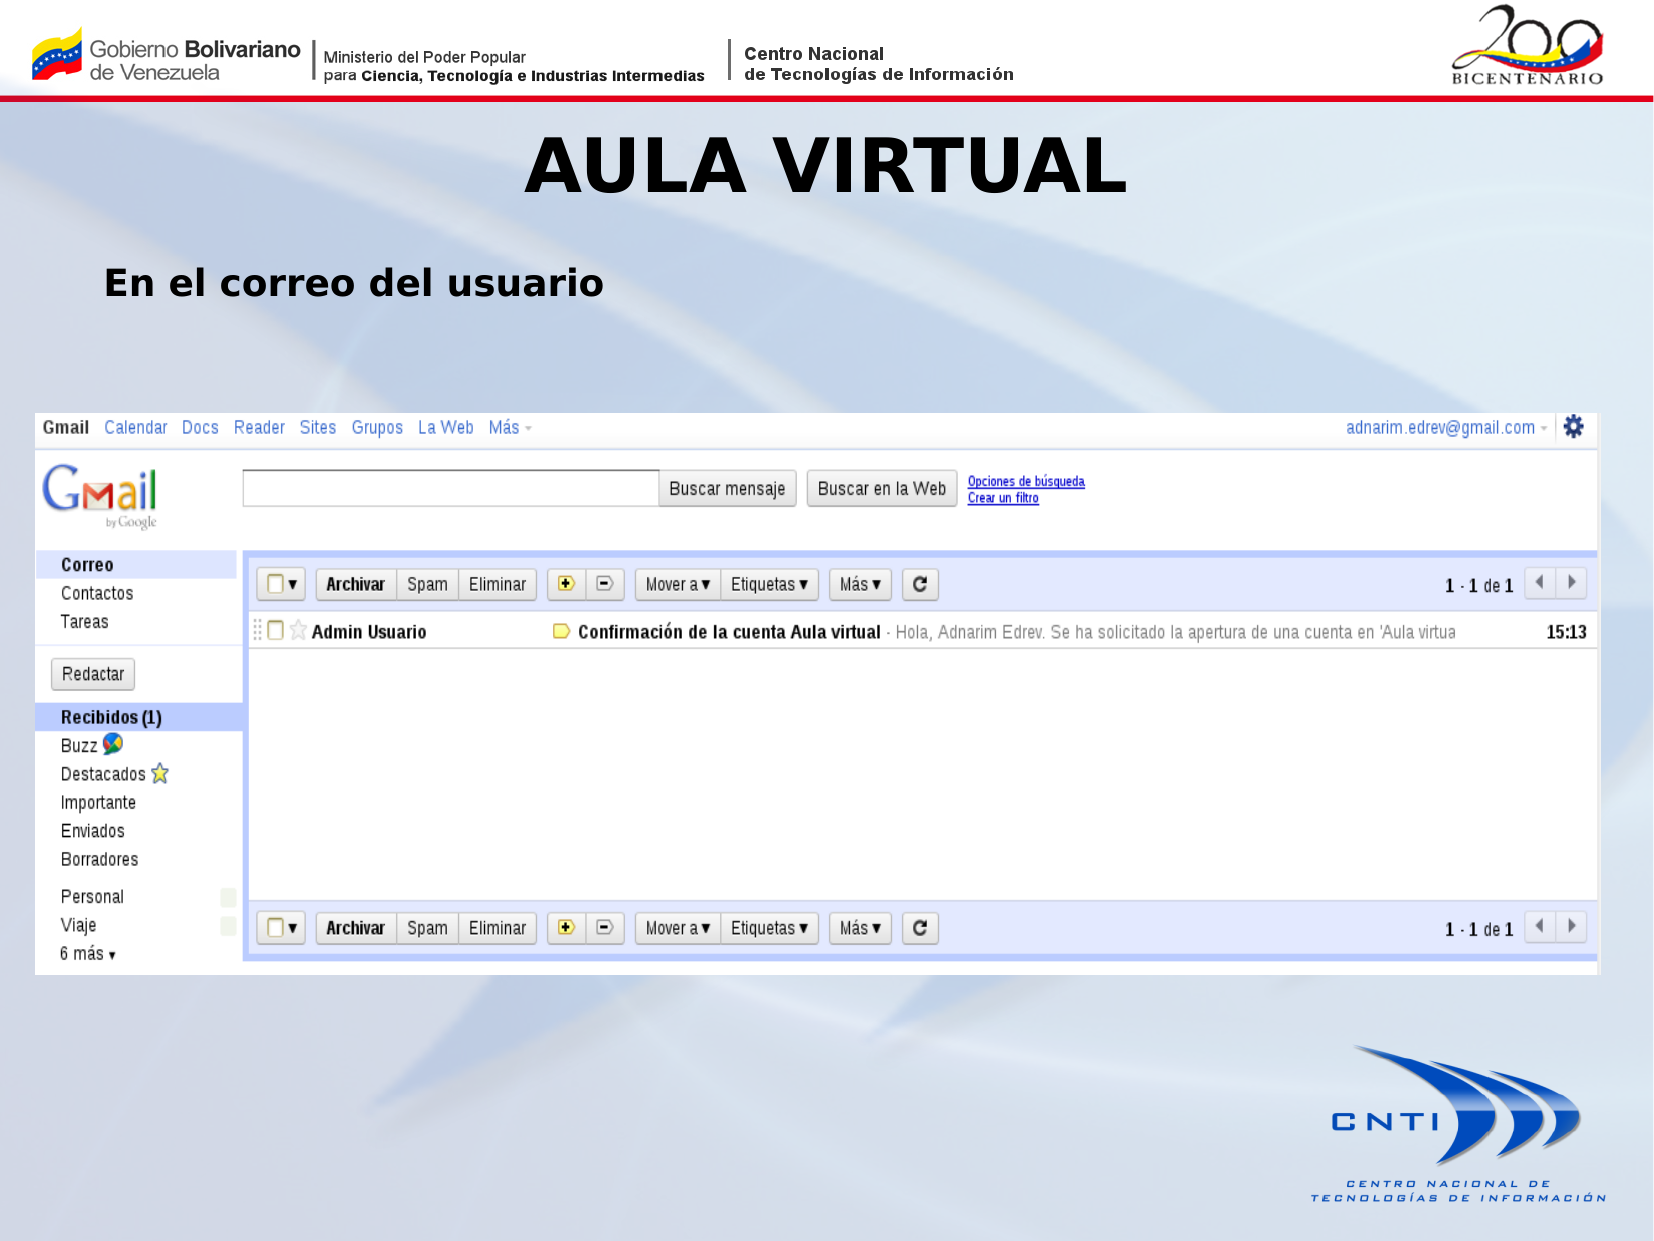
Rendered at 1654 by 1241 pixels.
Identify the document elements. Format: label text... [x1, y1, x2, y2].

picture [0, 231, 1654, 1241]
text_box En el correo del usuario [88, 253, 916, 331]
title AULA VIRTUAL [0, 102, 1654, 231]
picture [0, 0, 1654, 102]
